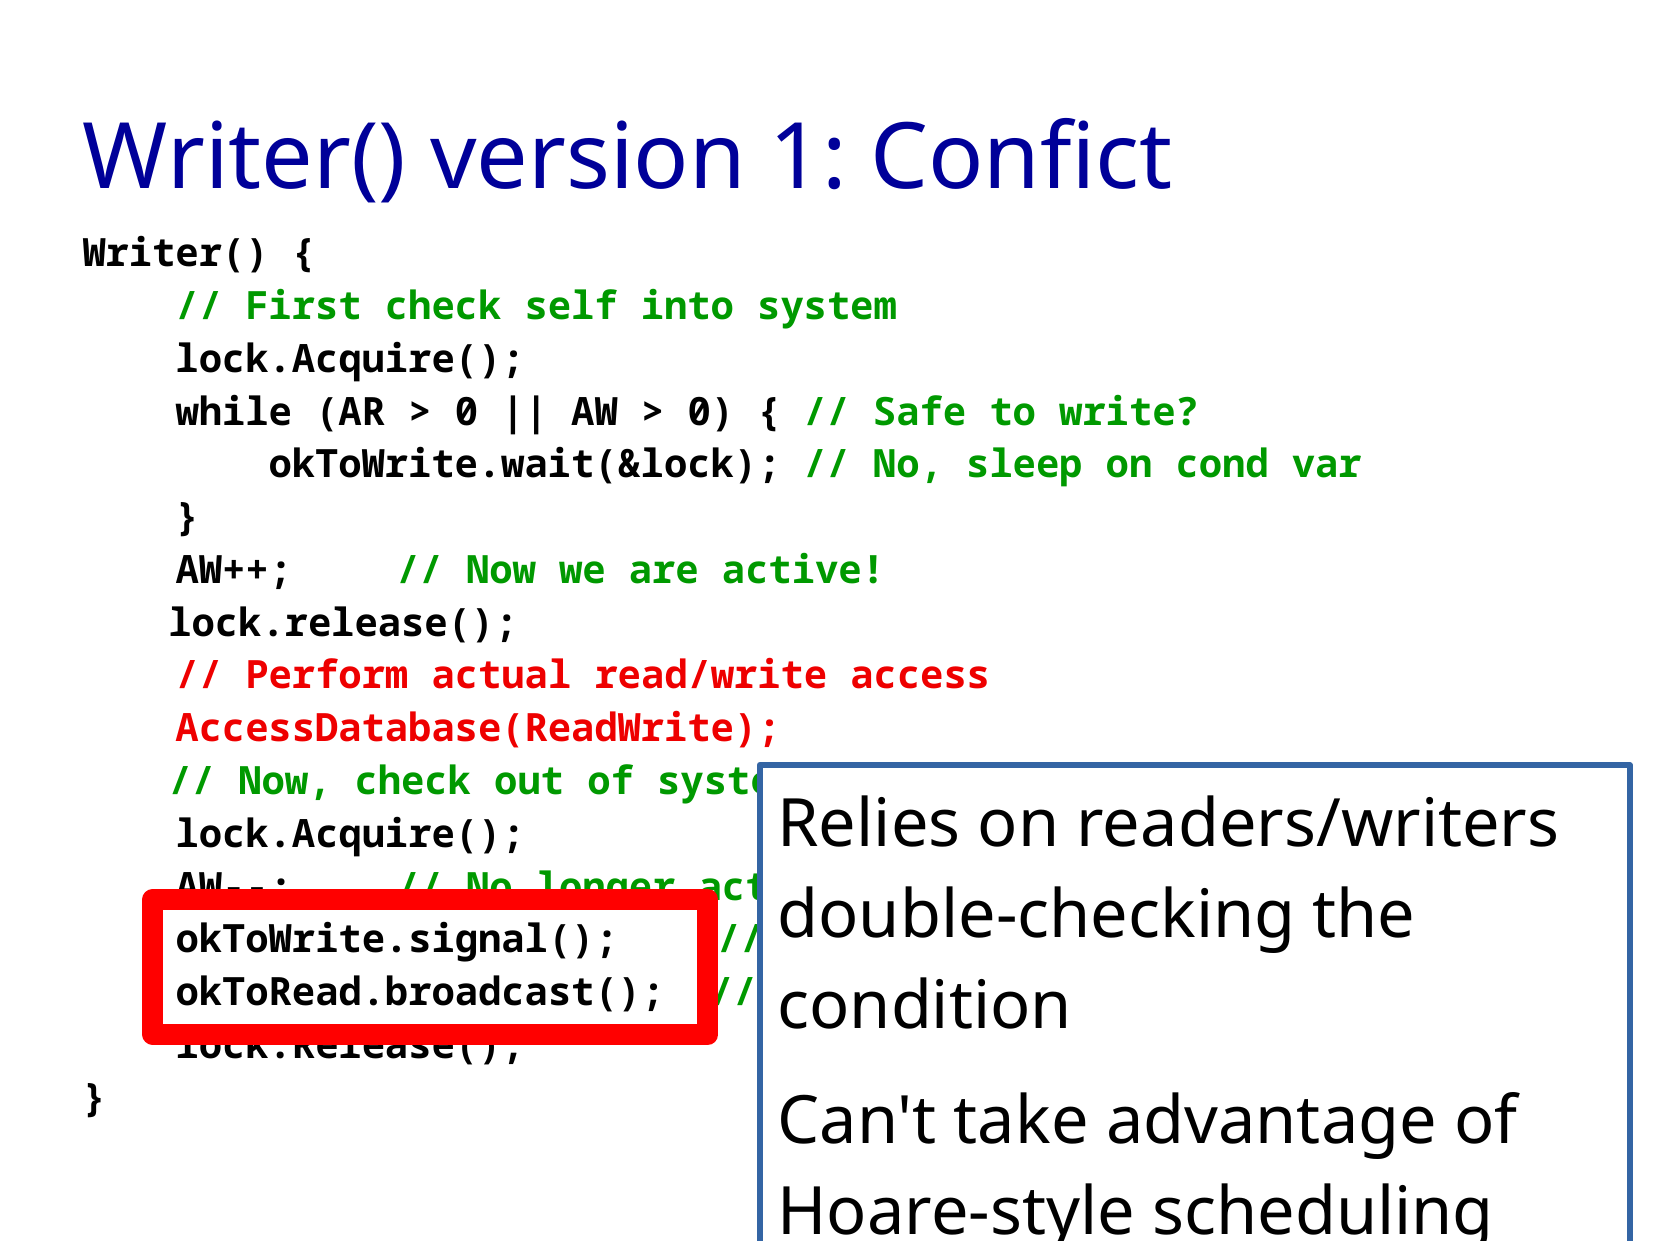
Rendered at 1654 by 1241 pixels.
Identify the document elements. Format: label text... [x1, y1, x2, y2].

list Writer() { // First check self into system lock.Acquire(); while (AR > 0 || AW > 0) { // Safe to write? okToWrite.wait(&lock); // No, sleep on cond var } AW++; // Now we are active! lock.release(); // Perform actual read/write access AccessDatabase(ReadWrite); // Now, check out of system lock.Acquire(); AW--; // No longer active okToWrite.signal(); // Wake up one writer okToRead.broadcast(); // Wake all readers lock.Release(); } [82, 225, 1546, 1126]
text_box Relies on readers/writers double-checking the condition Can't take advantage of Hoare-style scheduling [759, 765, 1630, 1180]
title Writer() version 1: Confict [82, 49, 1571, 257]
